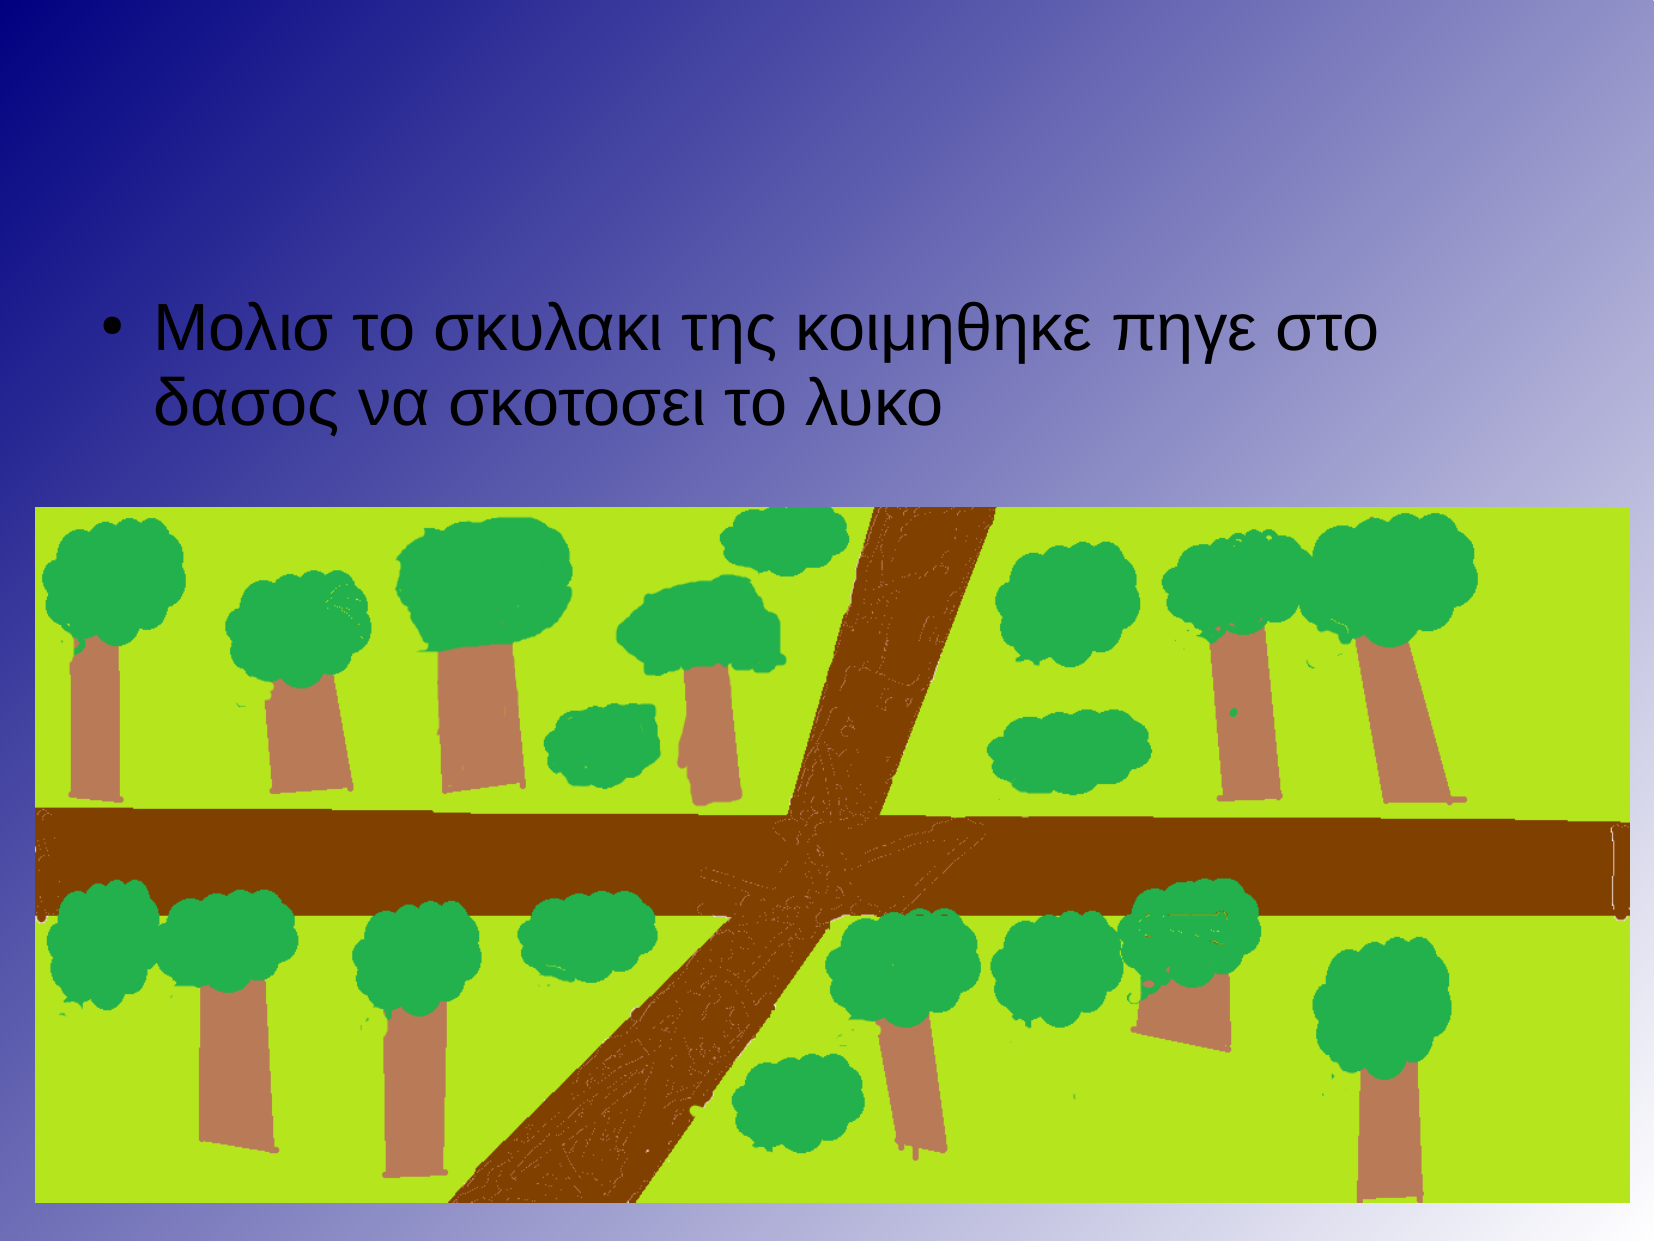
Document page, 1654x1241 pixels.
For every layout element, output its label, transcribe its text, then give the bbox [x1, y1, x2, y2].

list Μολισ το σκυλακι της κοιμηθηκε πηγε στο δασος να σκοτοσει το λυκο [82, 290, 1538, 507]
picture [35, 507, 1630, 1203]
